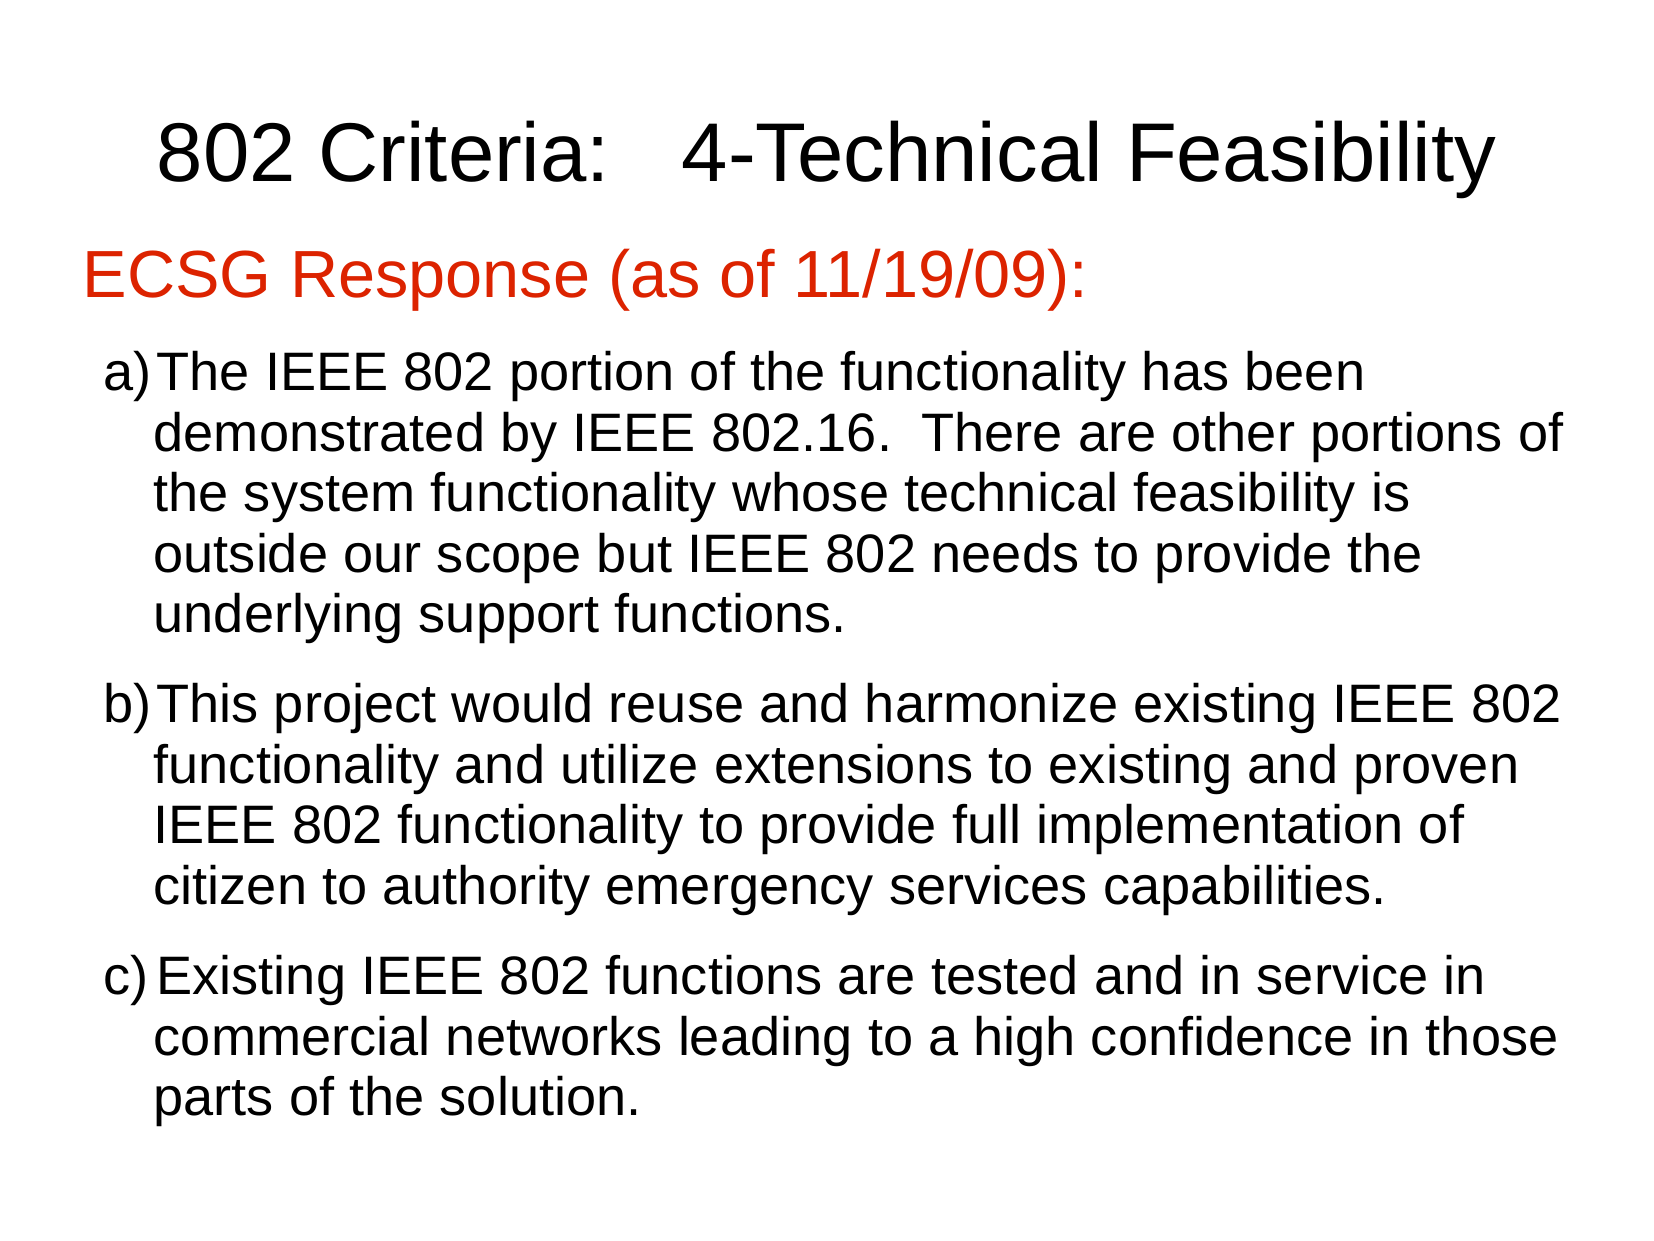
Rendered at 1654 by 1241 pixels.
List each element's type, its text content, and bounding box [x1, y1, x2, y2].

list ECSG Response (as of 11/19/09): The IEEE 802 portion of the functionality has been demonstrated by IEEE 802.16. There are other portions of the system functionality whose technical feasibility is outside our scope but IEEE 802 needs to provide the underlying support functions. This project would reuse and harmonize existing IEEE 802 functionality and utilize extensions to existing and proven IEEE 802 functionality to provide full implementation of citizen to authority emergency services capabilities. Existing IEEE 802 functions are tested and in service in commercial networks leading to a high confidence in those parts of the solution. [82, 237, 1571, 1127]
title 802 Criteria: 4-Technical Feasibility [82, 56, 1571, 237]
